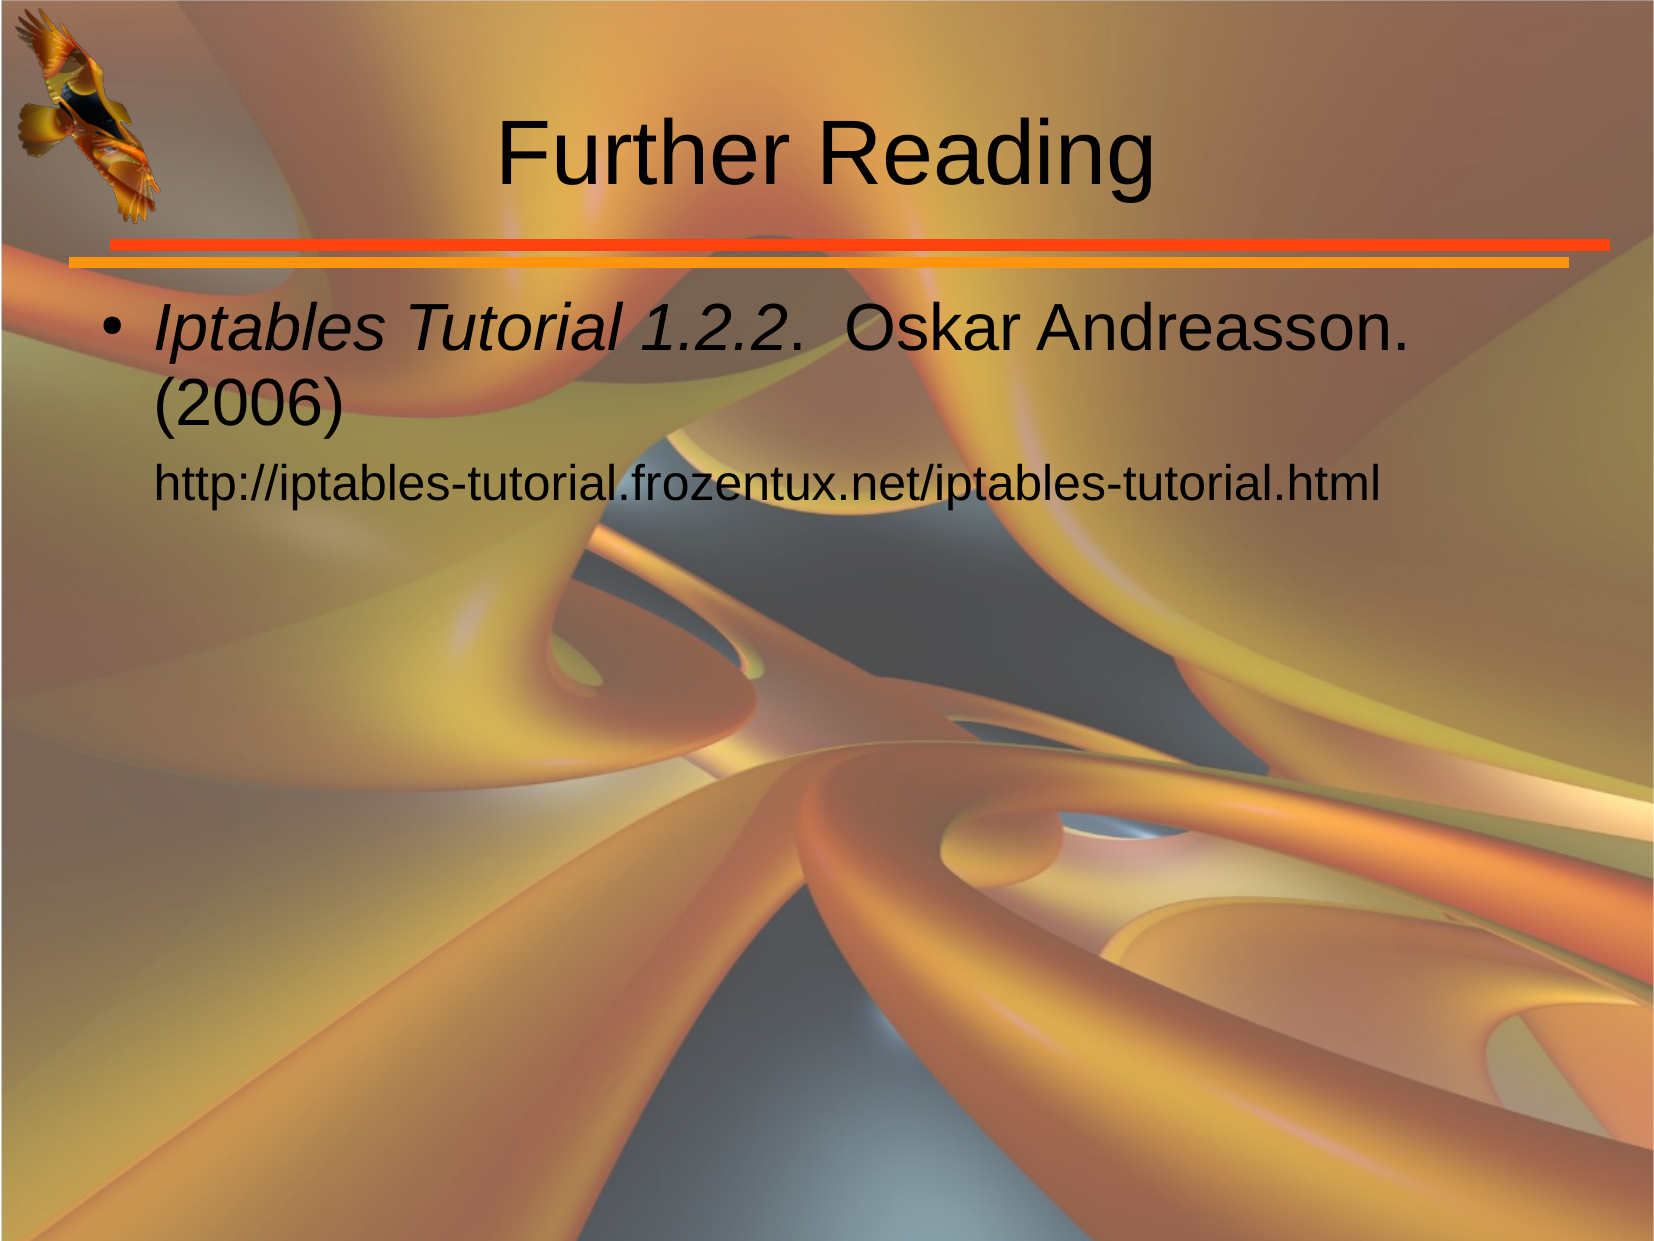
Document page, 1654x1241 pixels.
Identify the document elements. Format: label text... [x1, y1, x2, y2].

picture [5, 8, 163, 225]
list Iptables Tutorial 1.2.2. Oskar Andreasson. (2006) http://iptables-tutorial.frozentux.net/iptables-tutorial.html [82, 290, 1571, 1109]
title Further Reading [82, 49, 1571, 257]
